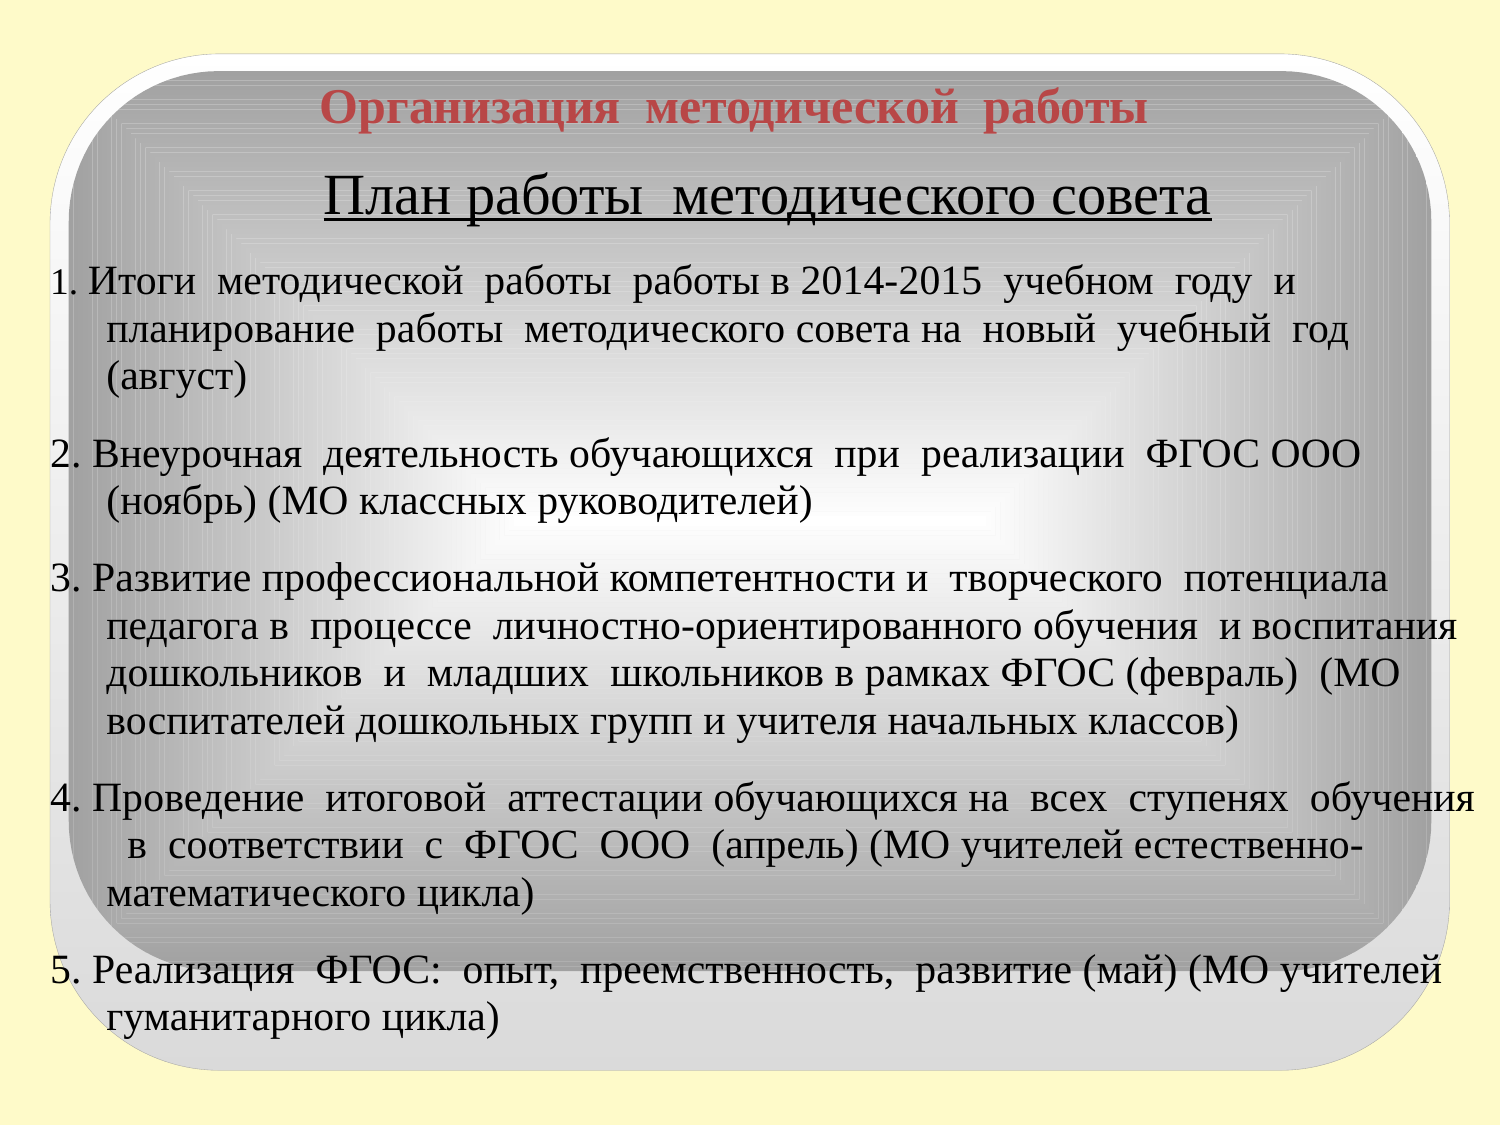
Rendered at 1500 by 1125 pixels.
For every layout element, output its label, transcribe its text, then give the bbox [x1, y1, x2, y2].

title Организация методической работы [74, 70, 1417, 153]
list План работы методического совета 1. Итоги методической работы работы в 2014-2015 учебном году и планирование работы методического совета на новый учебный год (август) 2. Внеурочная деятельность обучающихся при реализации ФГОС ООО (ноябрь) (МО классных руководителей) 3. Развитие профессиональной компетентности и творческого потенциала педагога в процессе личностно-ориентированного обучения и воспитания дошкольников и младших школьников в рамках ФГОС (февраль) (МО воспитателей дошкольных групп и учителя начальных классов) 4. Проведение итоговой аттестации обучающихся на всех ступенях обучения в соответствии с ФГОС ООО (апрель) (МО учителей естественно-математического цикла) 5. Реализация ФГОС: опыт, преемственность, развитие (май) (МО учителей гуманитарного цикла) [35, 153, 1500, 1125]
